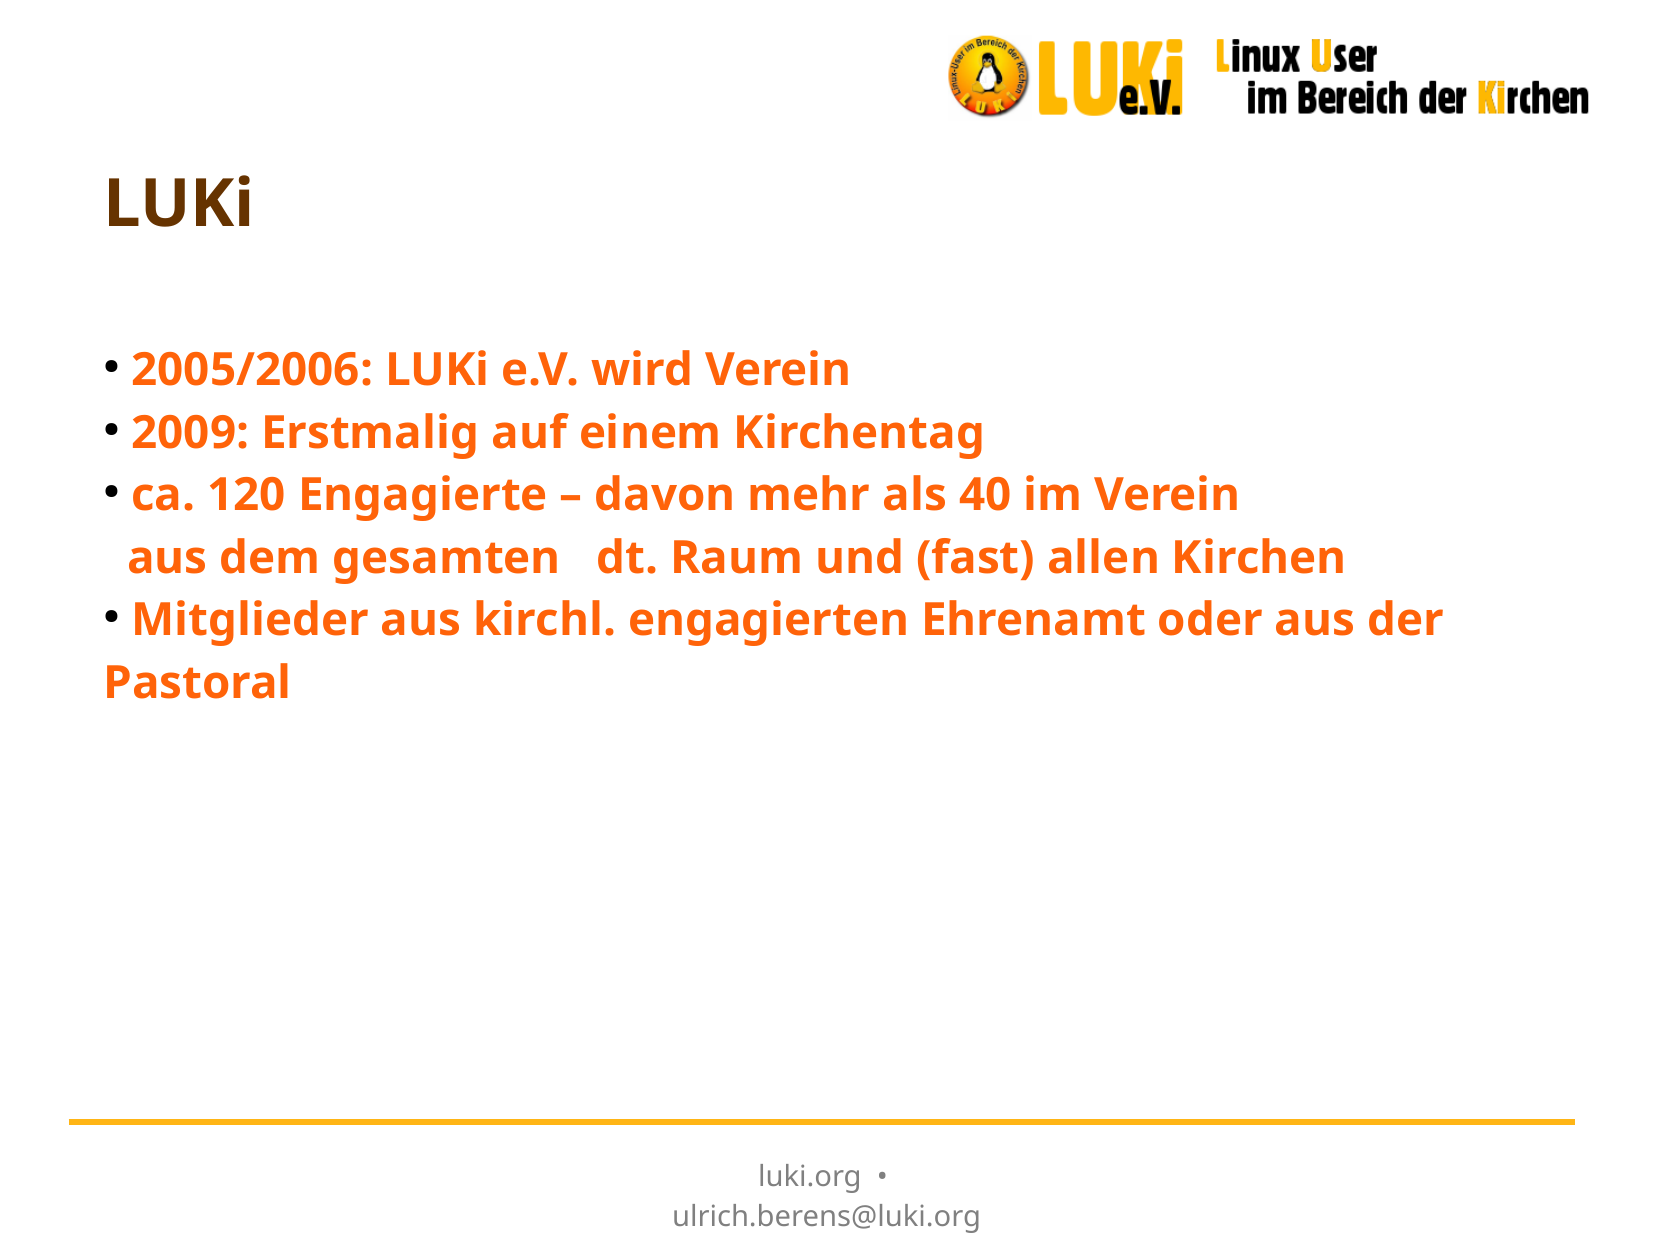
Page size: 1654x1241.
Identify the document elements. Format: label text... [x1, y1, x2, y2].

text_box luki.org • ulrich.berens@luki.org [590, 1144, 1063, 1201]
text_box LUKi 2005/2006: LUKi e.V. wird Verein 2009: Erstmalig auf einem Kirchentag ca. 120 Engagierte – davon mehr als 40 im Verein aus dem gesamten dt. Raum und (fast) allen Kirchen Mitglieder aus kirchl. engagierten Ehrenamt oder aus der Pastoral [88, 147, 1654, 801]
picture [944, 29, 1595, 126]
